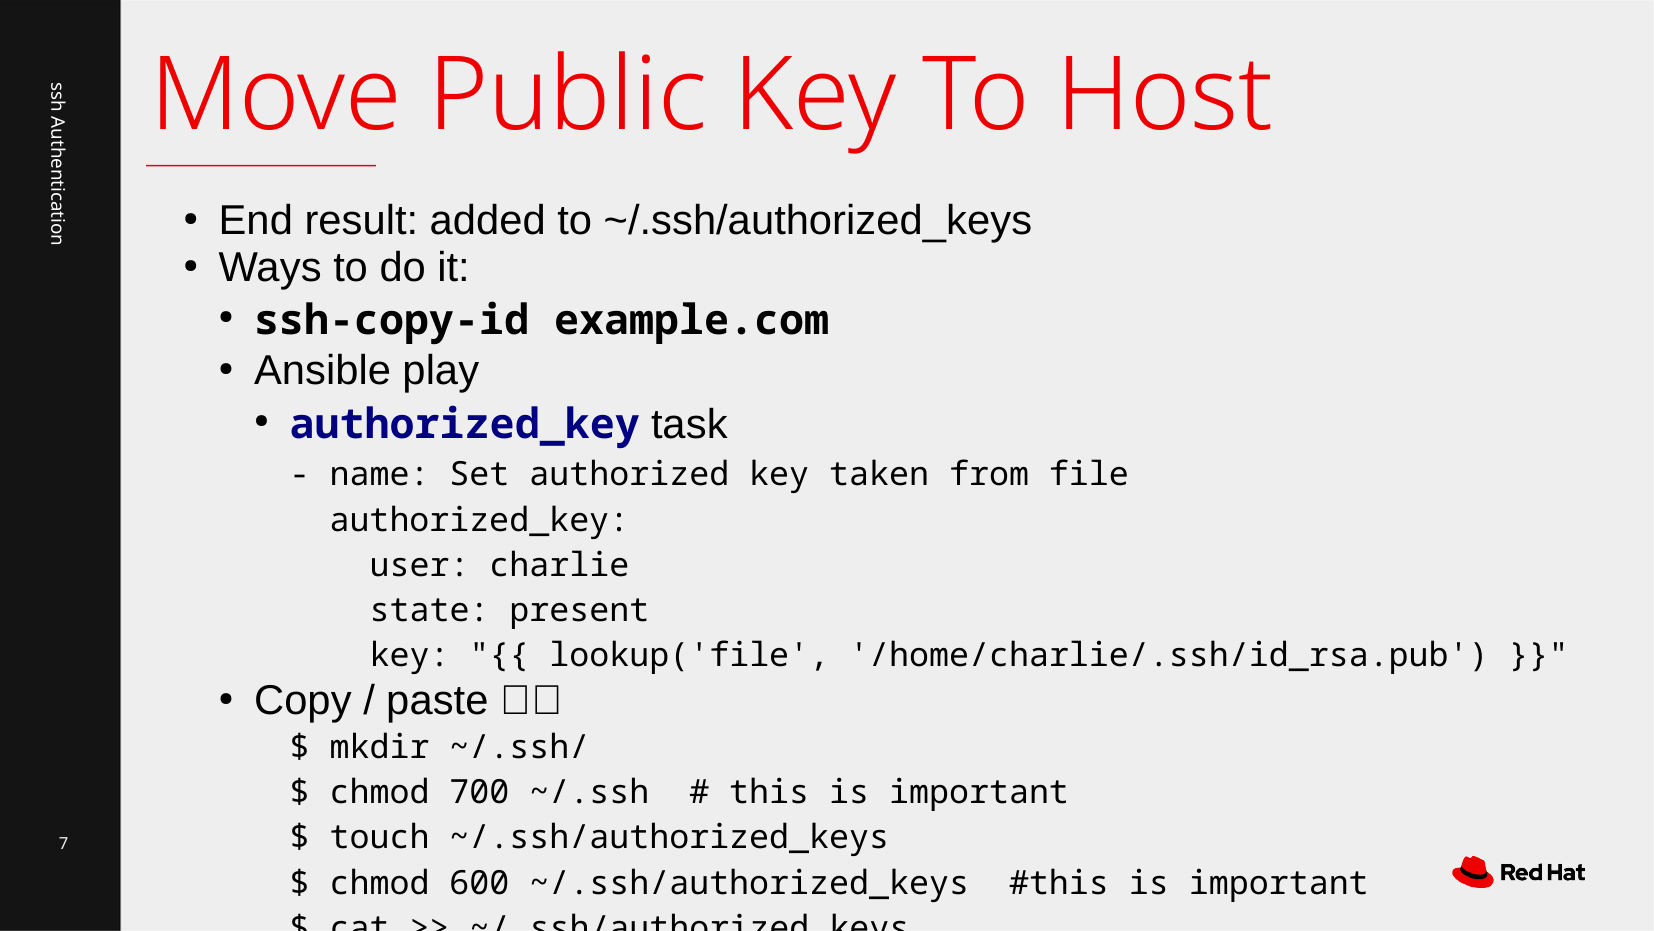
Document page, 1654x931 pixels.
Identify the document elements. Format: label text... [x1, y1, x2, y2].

text_box ssh Authentication [0, 0, 119, 699]
title Move Public Key To Host [150, 27, 1613, 273]
picture [0, 0, 1654, 931]
text_box End result: added to ~/.ssh/authorized_keys Ways to do it: ssh-copy-id example.com Ansible play authorized_key task - name: Set authorized key taken from file authorized_key: user: charlie state: present key: "{{ lookup('file', '/home/charlie/.ssh/id_rsa.pub') }}" Copy / paste 🤨🤢 $ mkdir ~/.ssh/ $ chmod 700 ~/.ssh # this is important $ touch ~/.ssh/authorized_keys $ chmod 600 ~/.ssh/authorized_keys #this is important $ cat >> ~/.ssh/authorized_keys [168, 189, 1613, 931]
